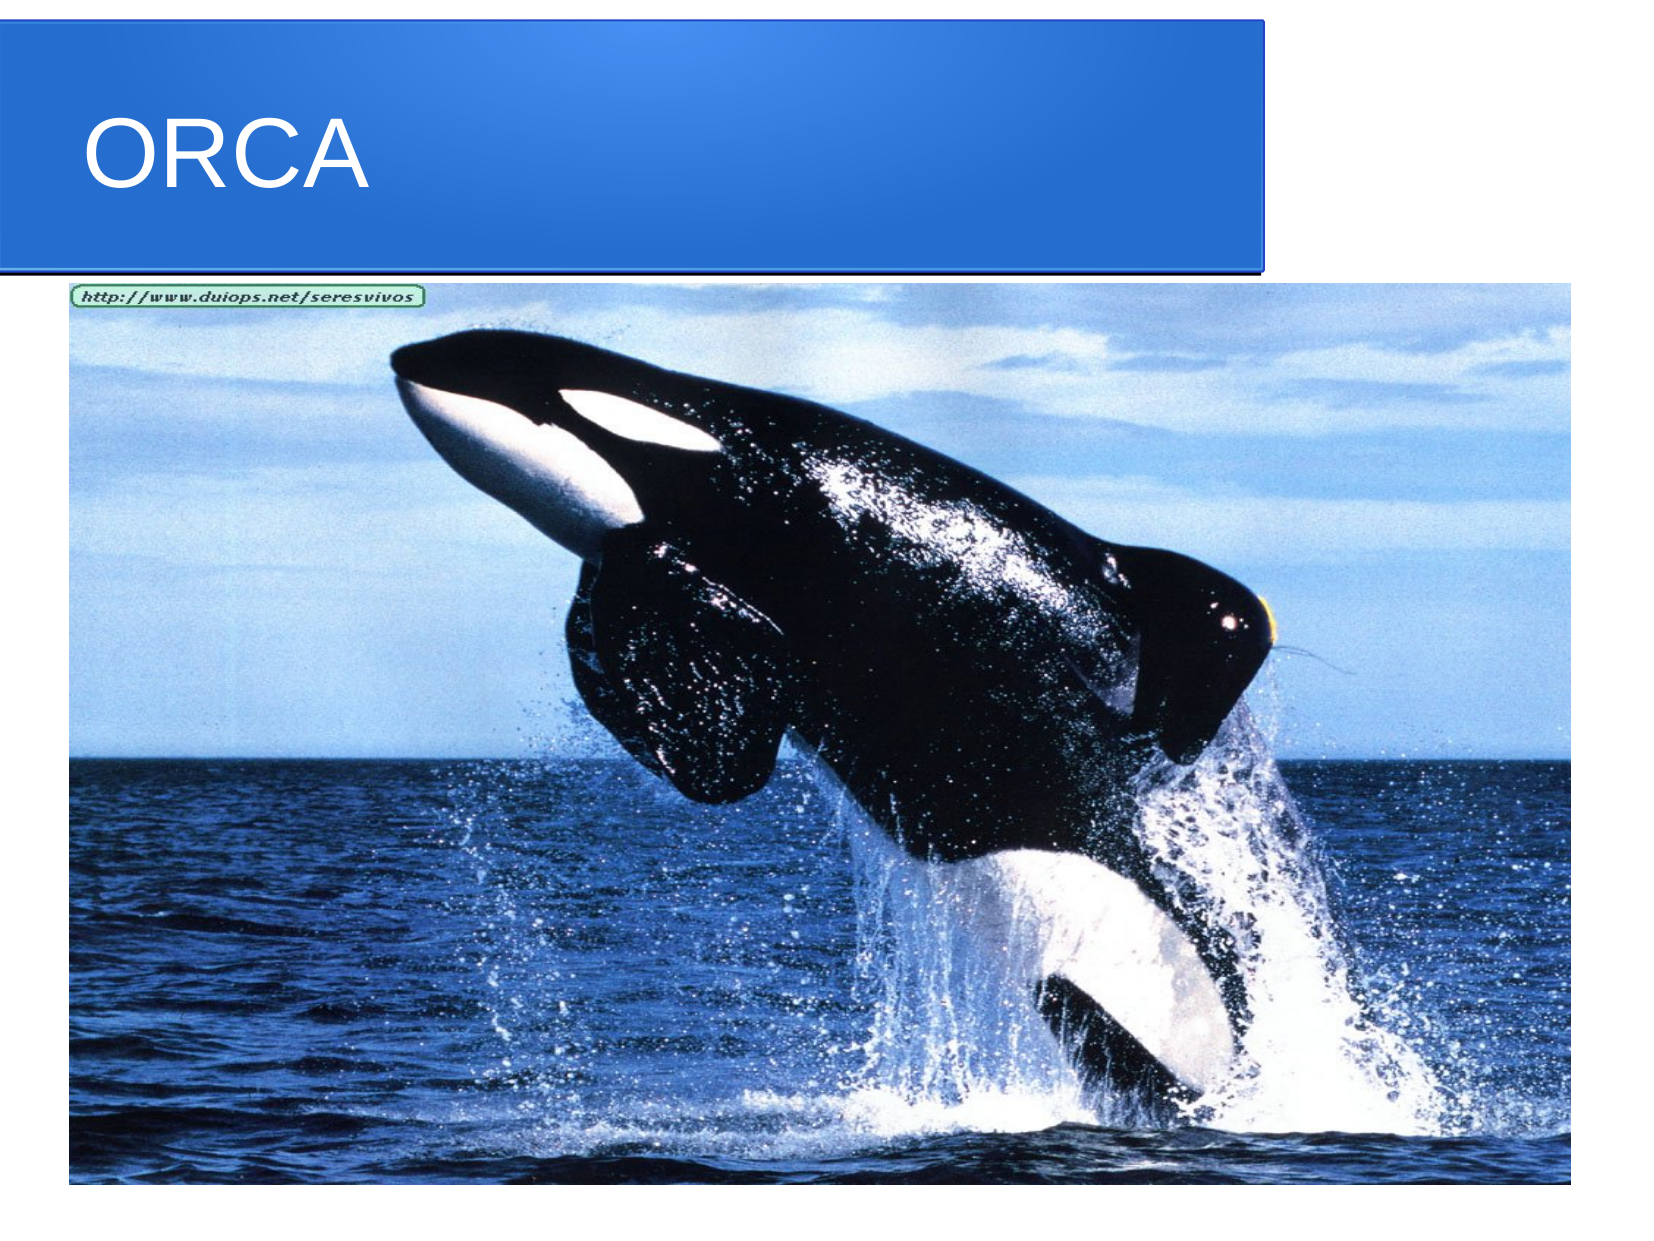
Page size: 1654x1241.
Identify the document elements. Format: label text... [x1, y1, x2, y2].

title ORCA [82, 49, 1250, 257]
picture [69, 283, 1571, 1185]
